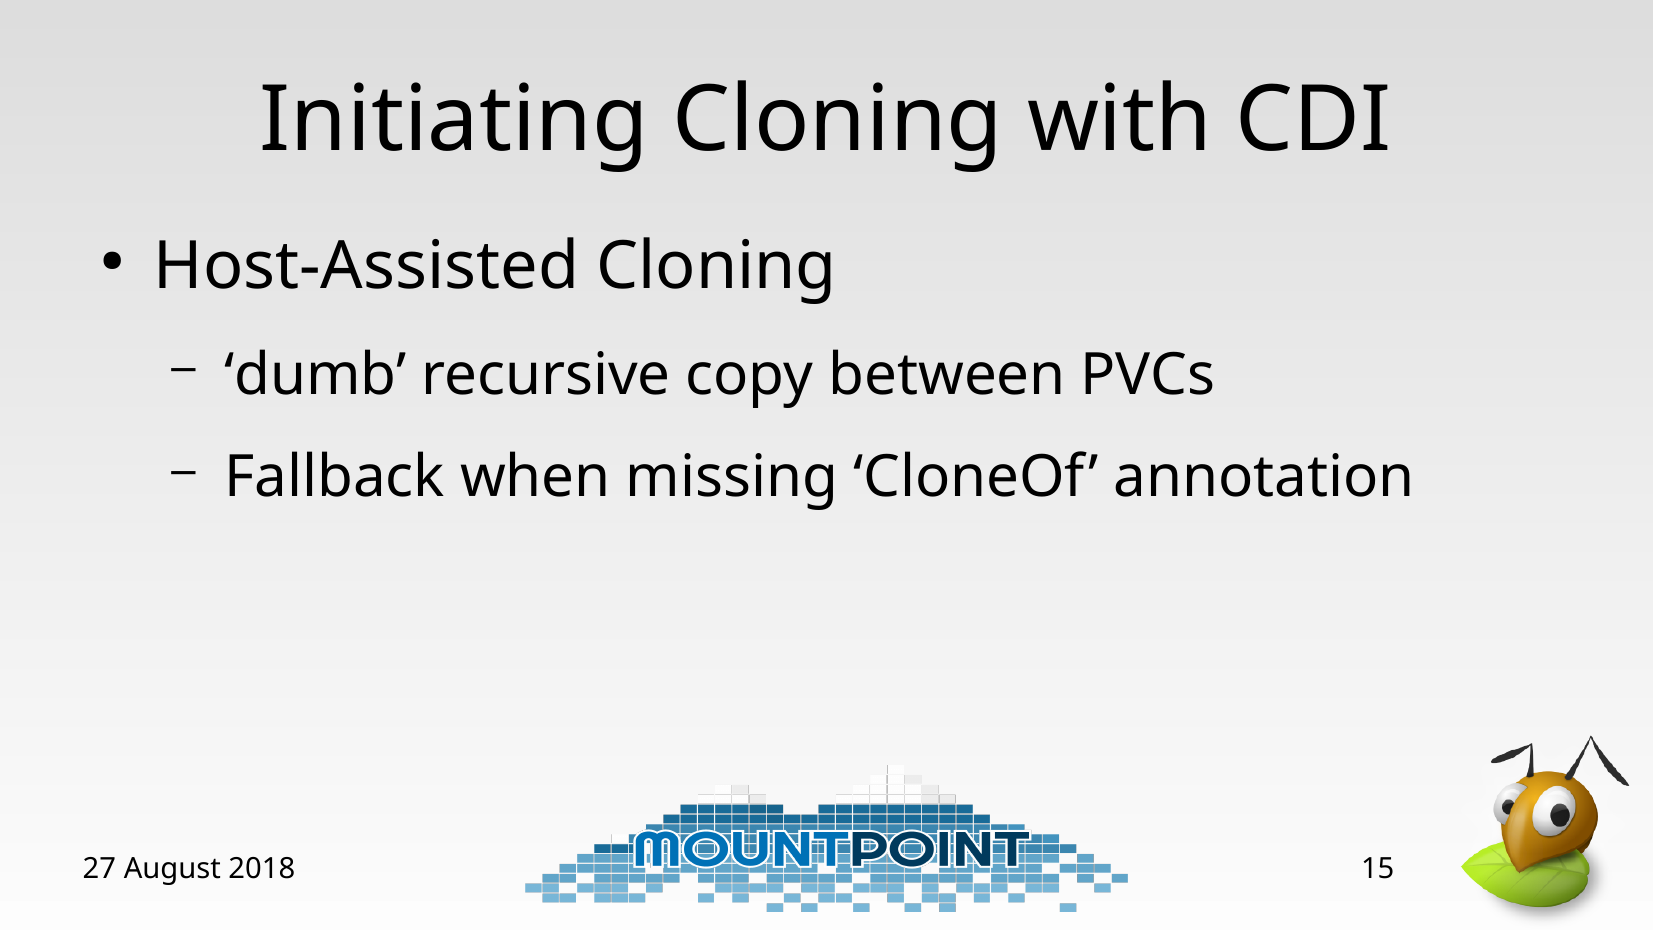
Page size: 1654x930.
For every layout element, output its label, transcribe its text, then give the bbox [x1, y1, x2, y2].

title Initiating Cloning with CDI [82, 37, 1571, 193]
picture [1432, 727, 1653, 930]
picture [525, 765, 1128, 912]
list Host-Assisted Cloning ‘dumb’ recursive copy between PVCs Fallback when missing ‘CloneOf’ annotation [82, 217, 1571, 757]
